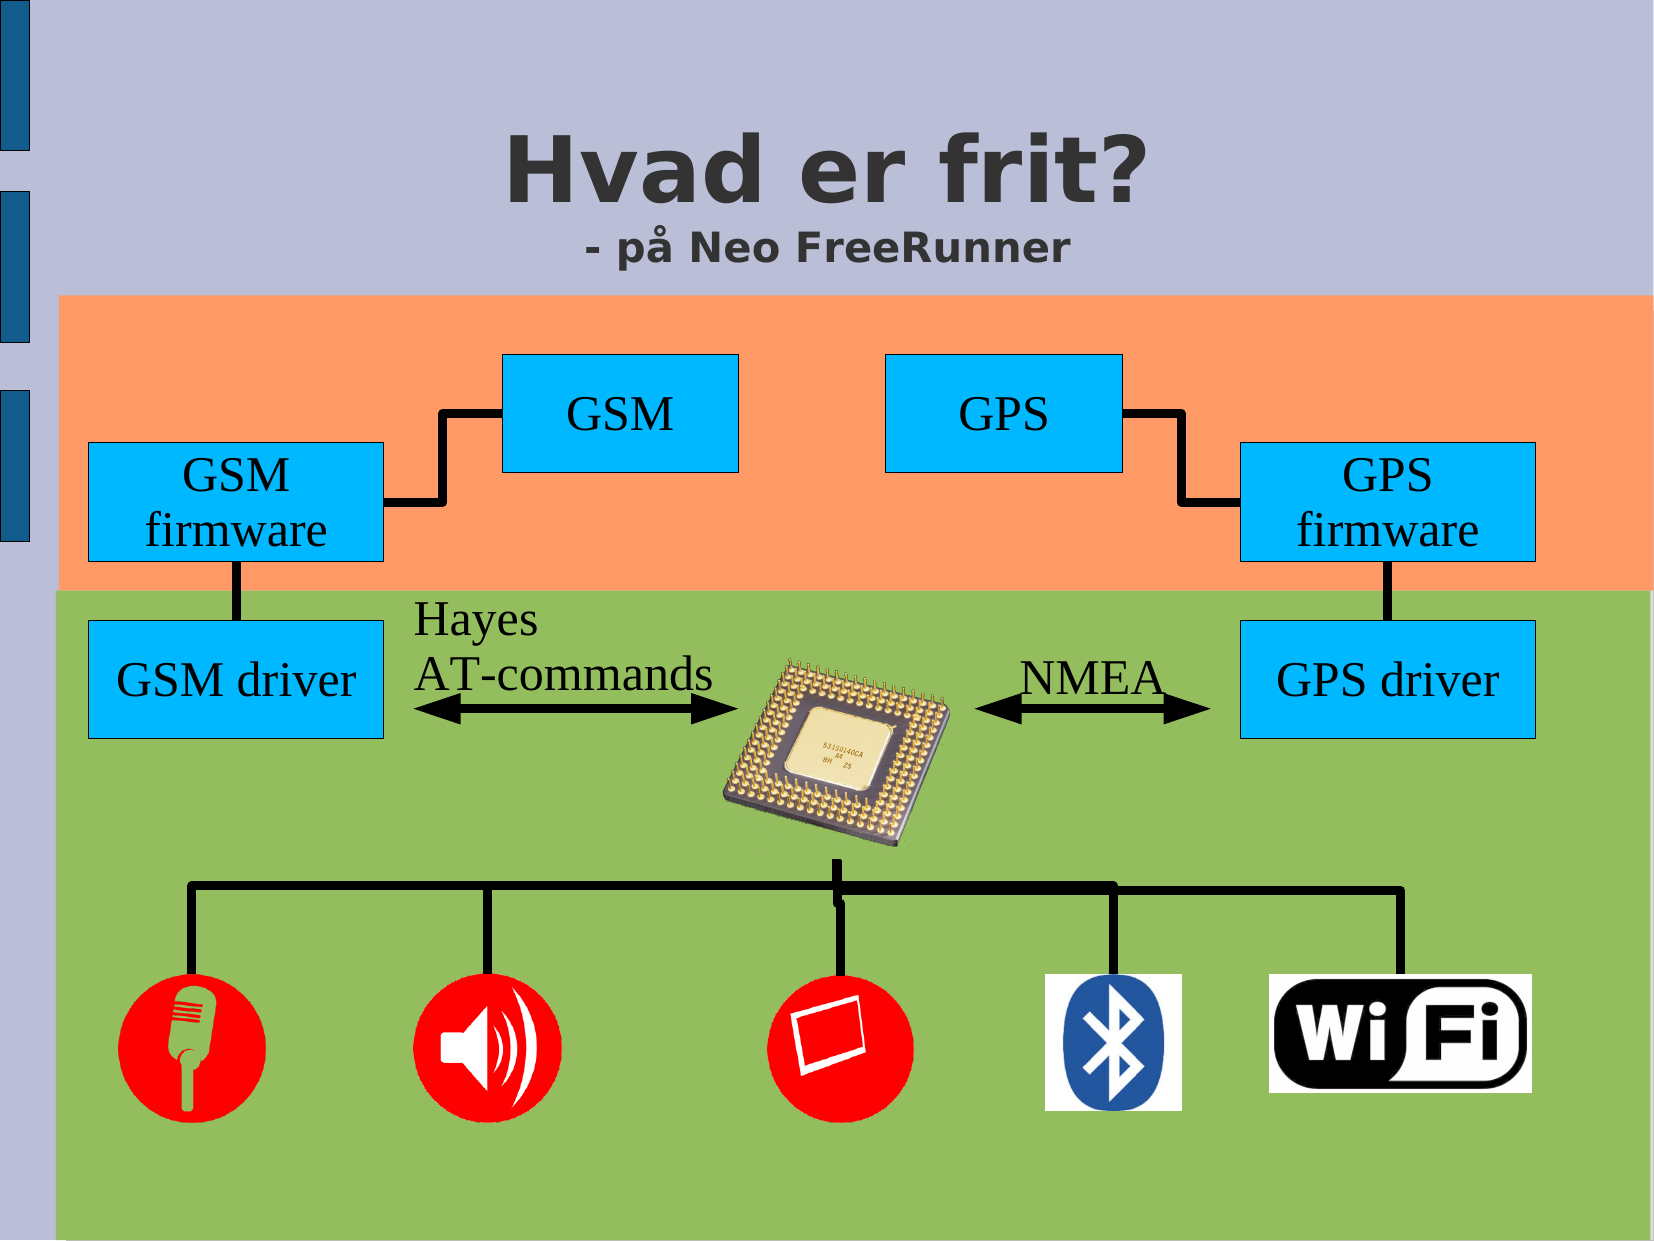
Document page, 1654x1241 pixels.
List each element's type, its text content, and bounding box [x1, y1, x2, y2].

text_box GSM [502, 354, 739, 473]
text_box [55, 295, 1654, 1241]
picture [1269, 974, 1532, 1093]
picture [767, 975, 914, 1123]
title Hvad er frit? - på Neo FreeRunner [121, 91, 1534, 295]
text_box Hayes AT-commands [413, 590, 714, 712]
text_box GSM driver [88, 620, 384, 739]
text_box GSM firmware [88, 442, 384, 562]
text_box NMEA [1019, 649, 1167, 704]
text_box GPS driver [1240, 620, 1536, 739]
text_box GPS [885, 354, 1123, 473]
picture [118, 974, 266, 1123]
picture [413, 973, 562, 1123]
picture [708, 649, 966, 860]
text_box GPS firmware [1240, 442, 1536, 562]
picture [1045, 974, 1182, 1111]
